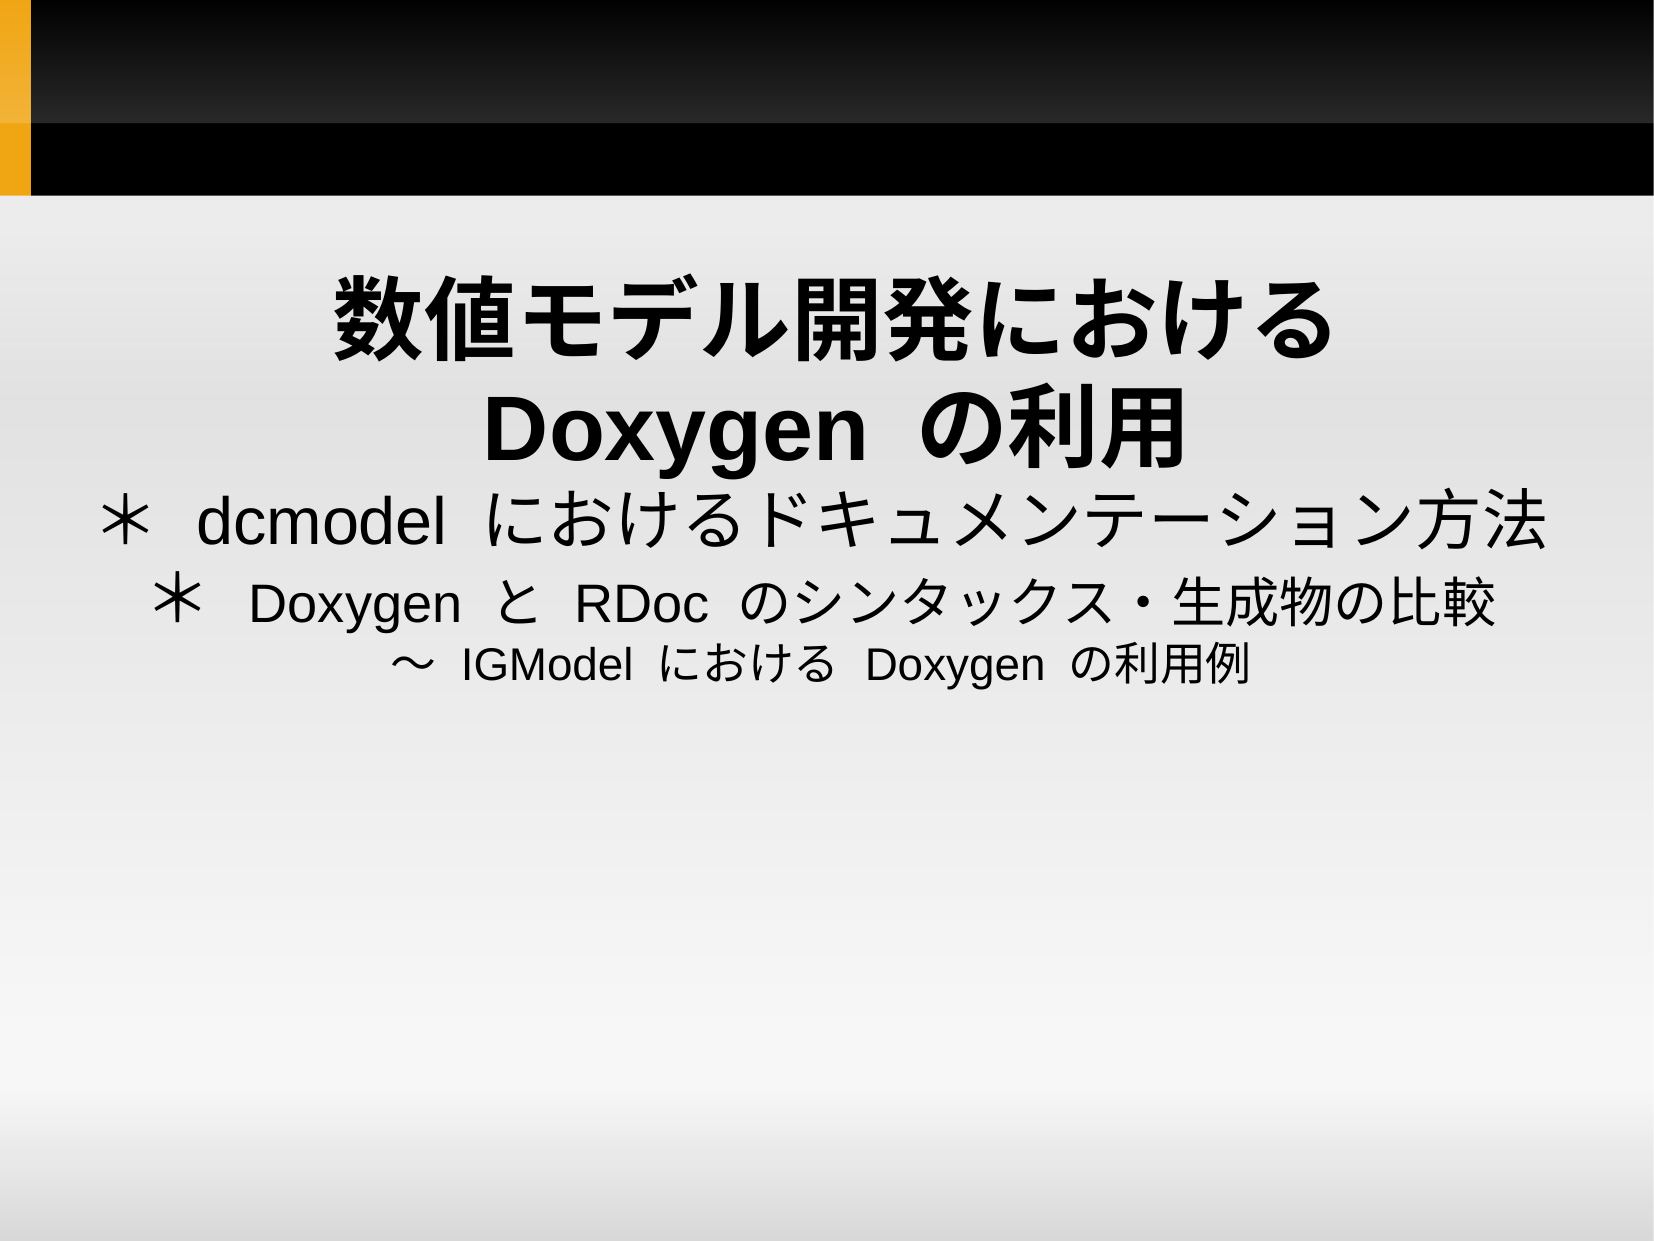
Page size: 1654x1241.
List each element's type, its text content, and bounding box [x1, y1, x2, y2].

subtitle 数値モデル開発における Doxygen の利用 ＊ dcmodel におけるドキュメンテーション方法 ＊ Doxygen と RDoc のシンタックス・生成物の比較 ～ IGModel における Doxygen の利用例 [76, 0, 1565, 1109]
picture [0, 0, 1654, 1241]
